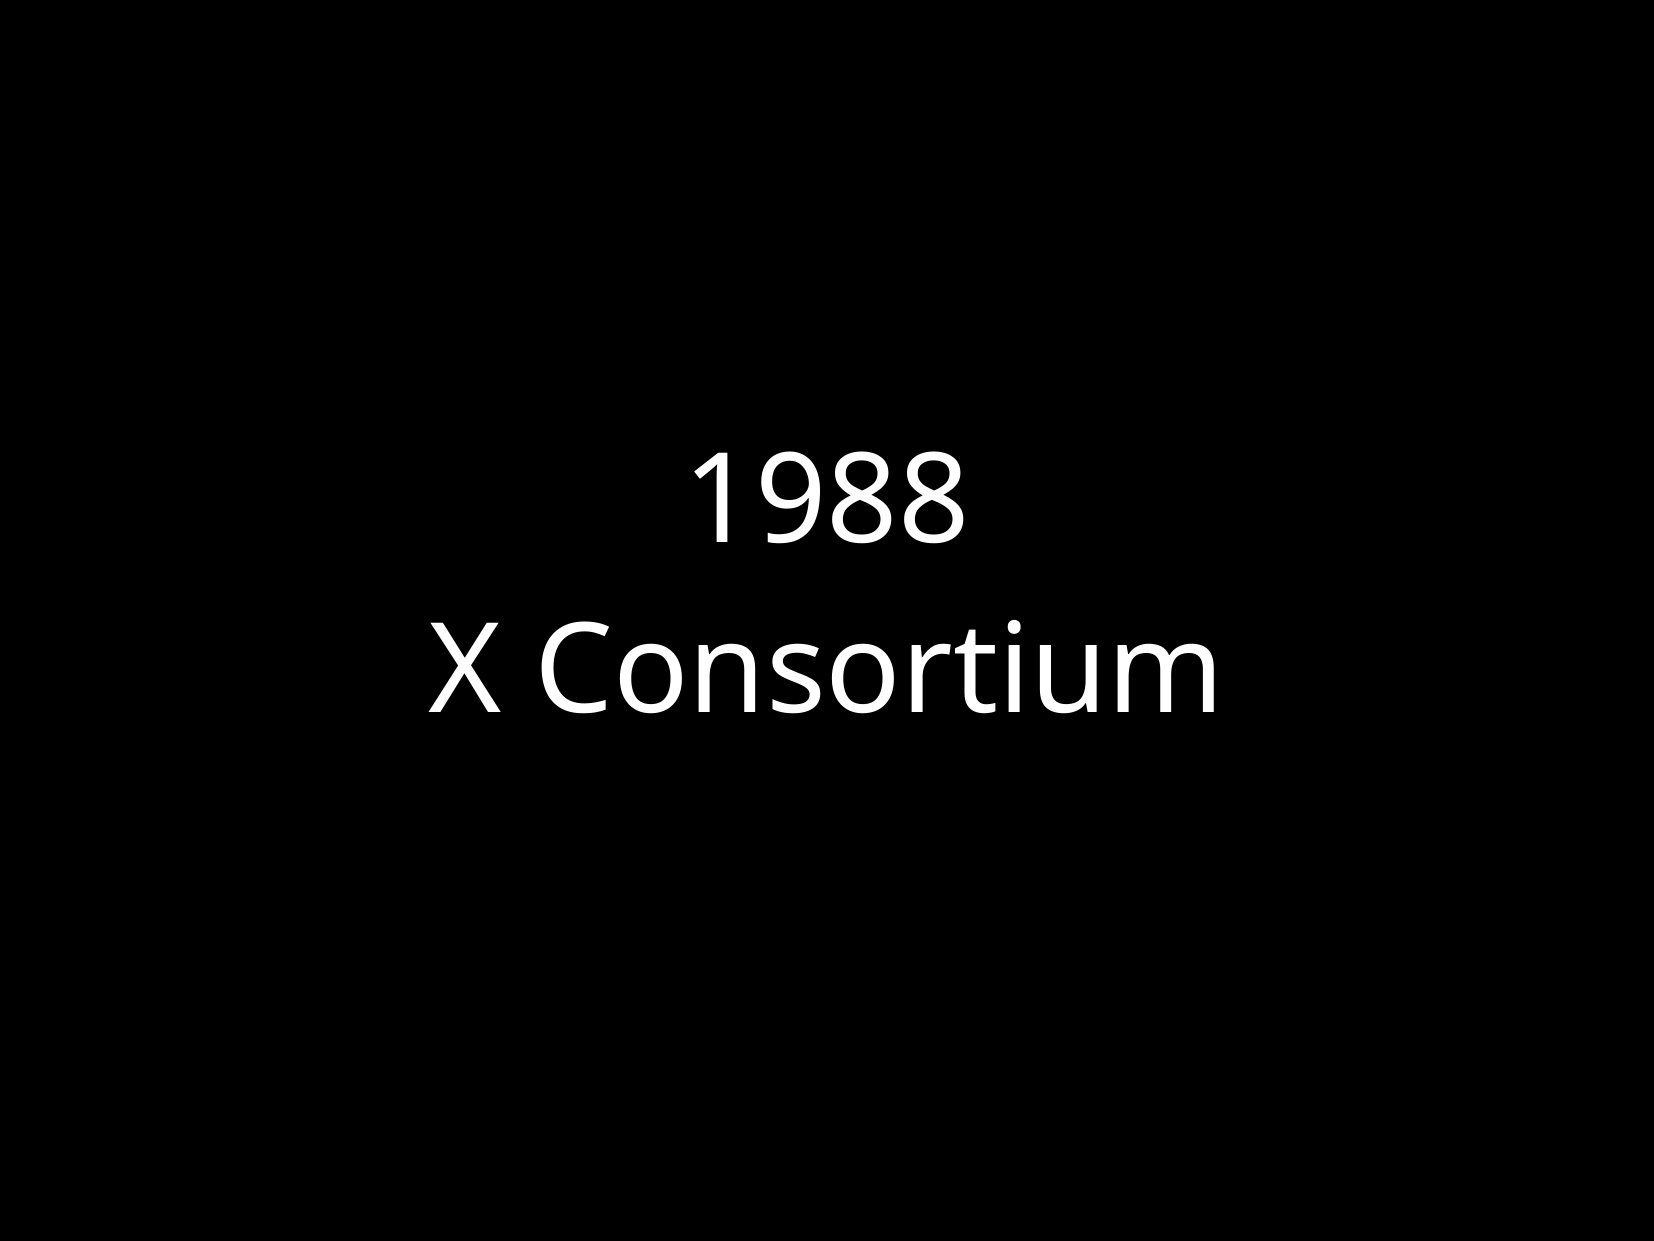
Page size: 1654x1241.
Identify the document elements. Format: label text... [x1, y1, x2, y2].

subtitle 1988 X Consortium [82, 49, 1571, 1109]
